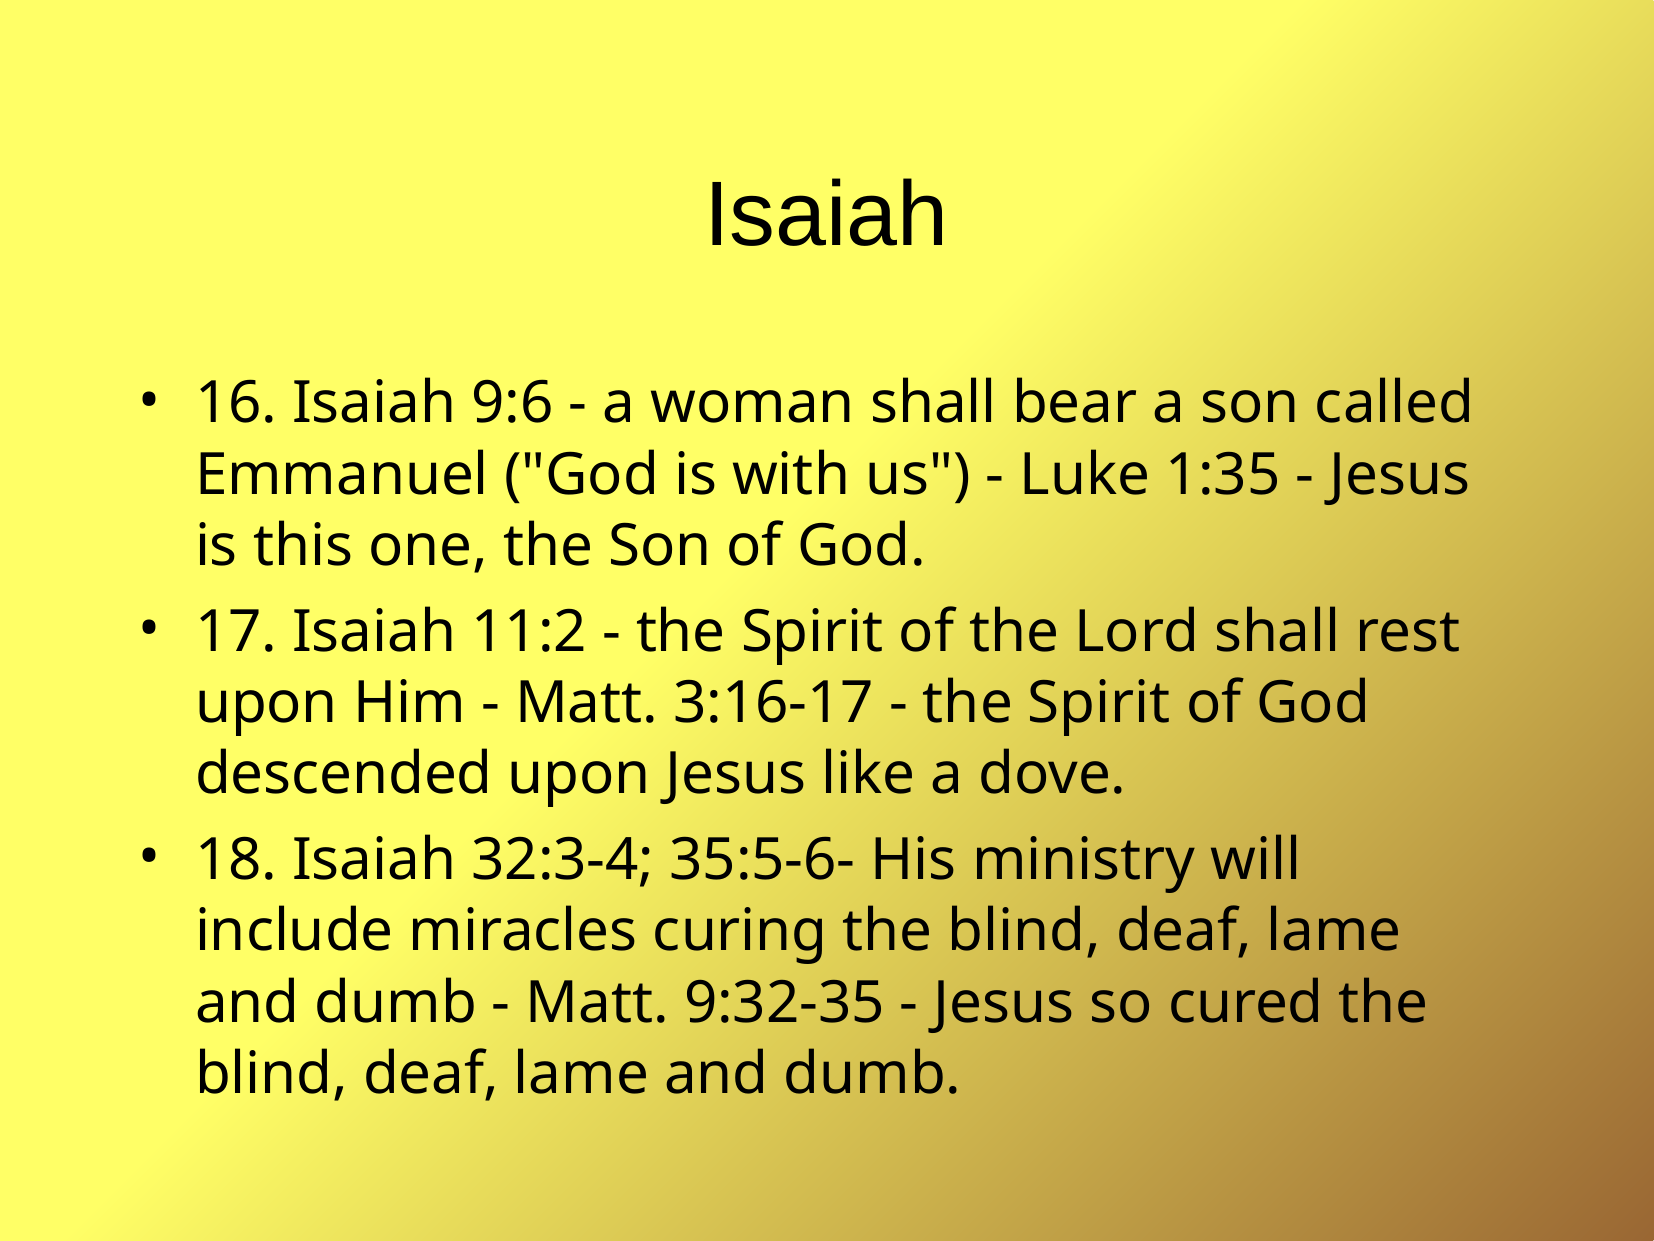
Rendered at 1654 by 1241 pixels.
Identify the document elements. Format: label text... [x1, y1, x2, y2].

title Isaiah [124, 110, 1530, 317]
list 16. Isaiah 9:6 - a woman shall bear a son called Emmanuel ("God is with us") - Luke 1:35 - Jesus is this one, the Son of God. 17. Isaiah 11:2 - the Spirit of the Lord shall rest upon Him - Matt. 3:16-17 - the Spirit of God descended upon Jesus like a dove. 18. Isaiah 32:3-4; 35:5-6- His ministry will include miracles curing the blind, deaf, lame and dumb - Matt. 9:32-35 - Jesus so cured the blind, deaf, lame and dumb. [124, 358, 1530, 1115]
